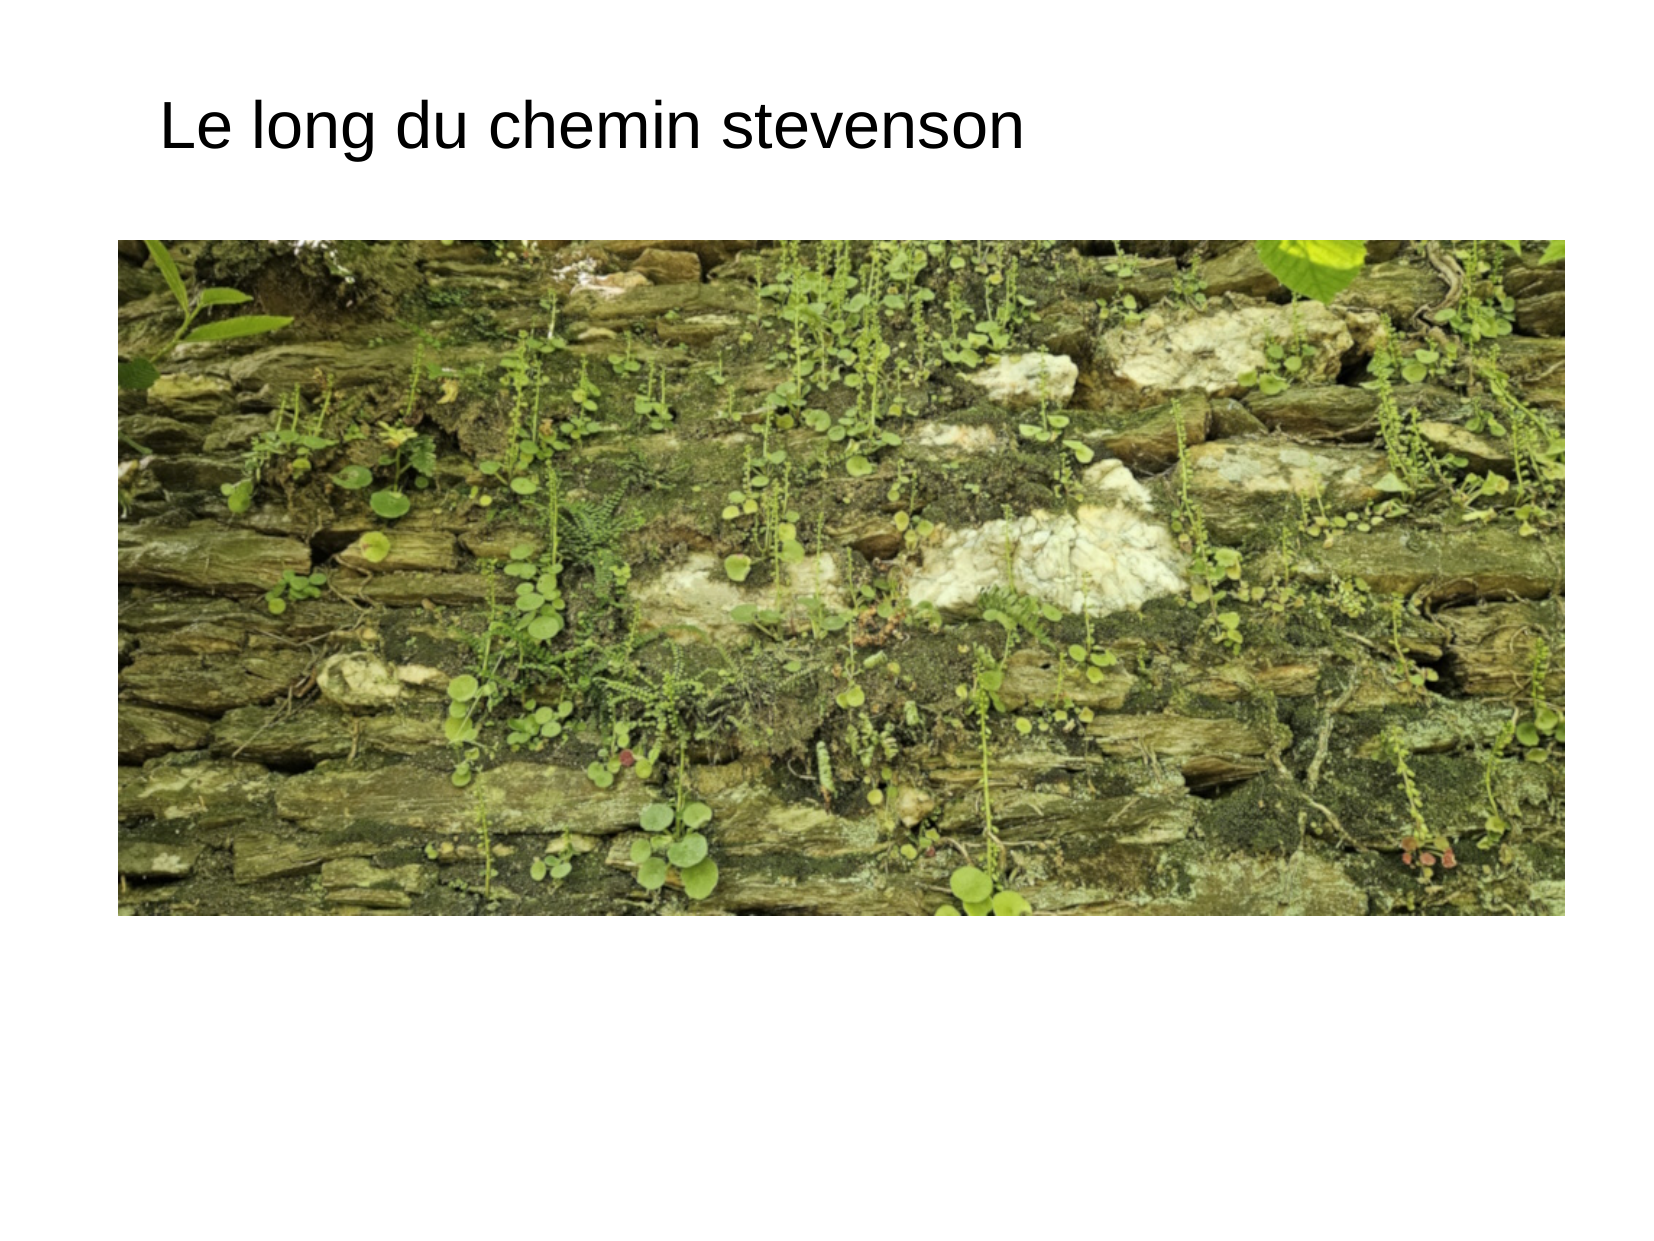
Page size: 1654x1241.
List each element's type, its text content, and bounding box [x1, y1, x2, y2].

list Le long du chemin stevenson [88, 88, 1577, 237]
picture [118, 240, 1565, 916]
